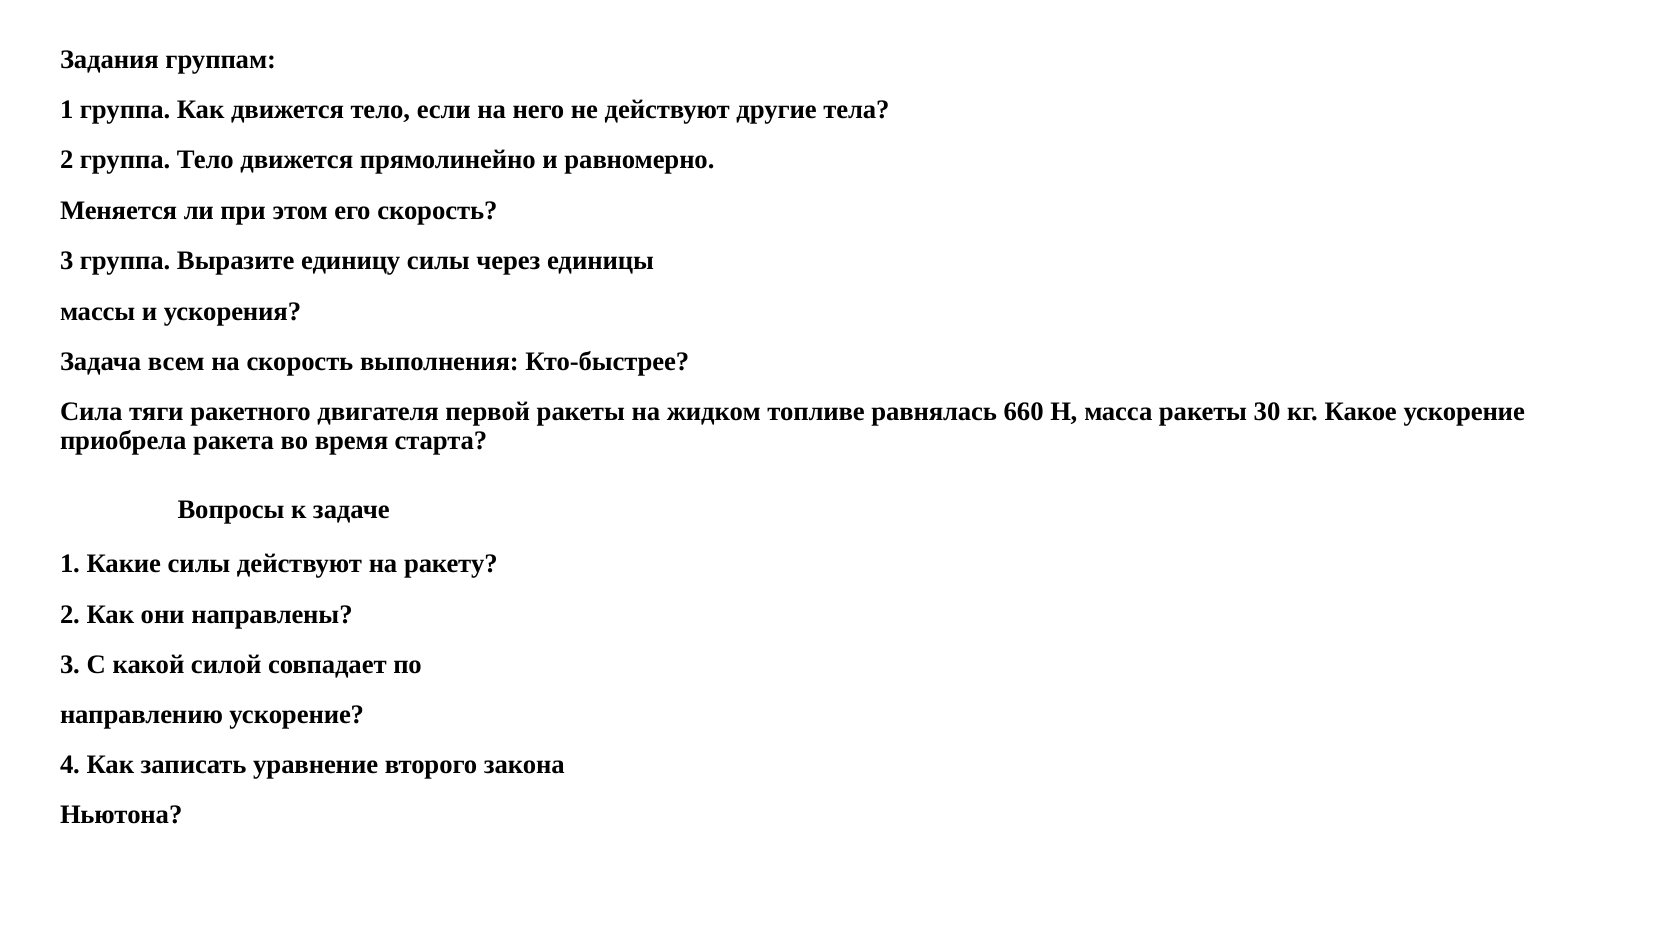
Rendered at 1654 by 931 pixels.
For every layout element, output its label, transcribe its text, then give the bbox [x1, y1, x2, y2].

list Задания группам: 1 группа. Как движется тело, если на него не действуют другие тела? 2 группа. Тело движется прямолинейно и равномерно. Меняется ли при этом его скорость? 3 группа. Выразите единицу силы через единицы массы и ускорения? Задача всем на скорость выполнения: Кто-быстрее? Сила тяги ракетного двигателя первой ракеты на жидком топливе равнялась 660 Н, масса ракеты 30 кг. Какое ускорение приобрела ракета во время старта? Вопросы к задаче 1. Какие силы действуют на ракету? 2. Как они направлены? 3. С какой силой совпадает по направлению ускорение? 4. Как записать уравнение второго закона Ньютона? [60, 45, 1571, 841]
